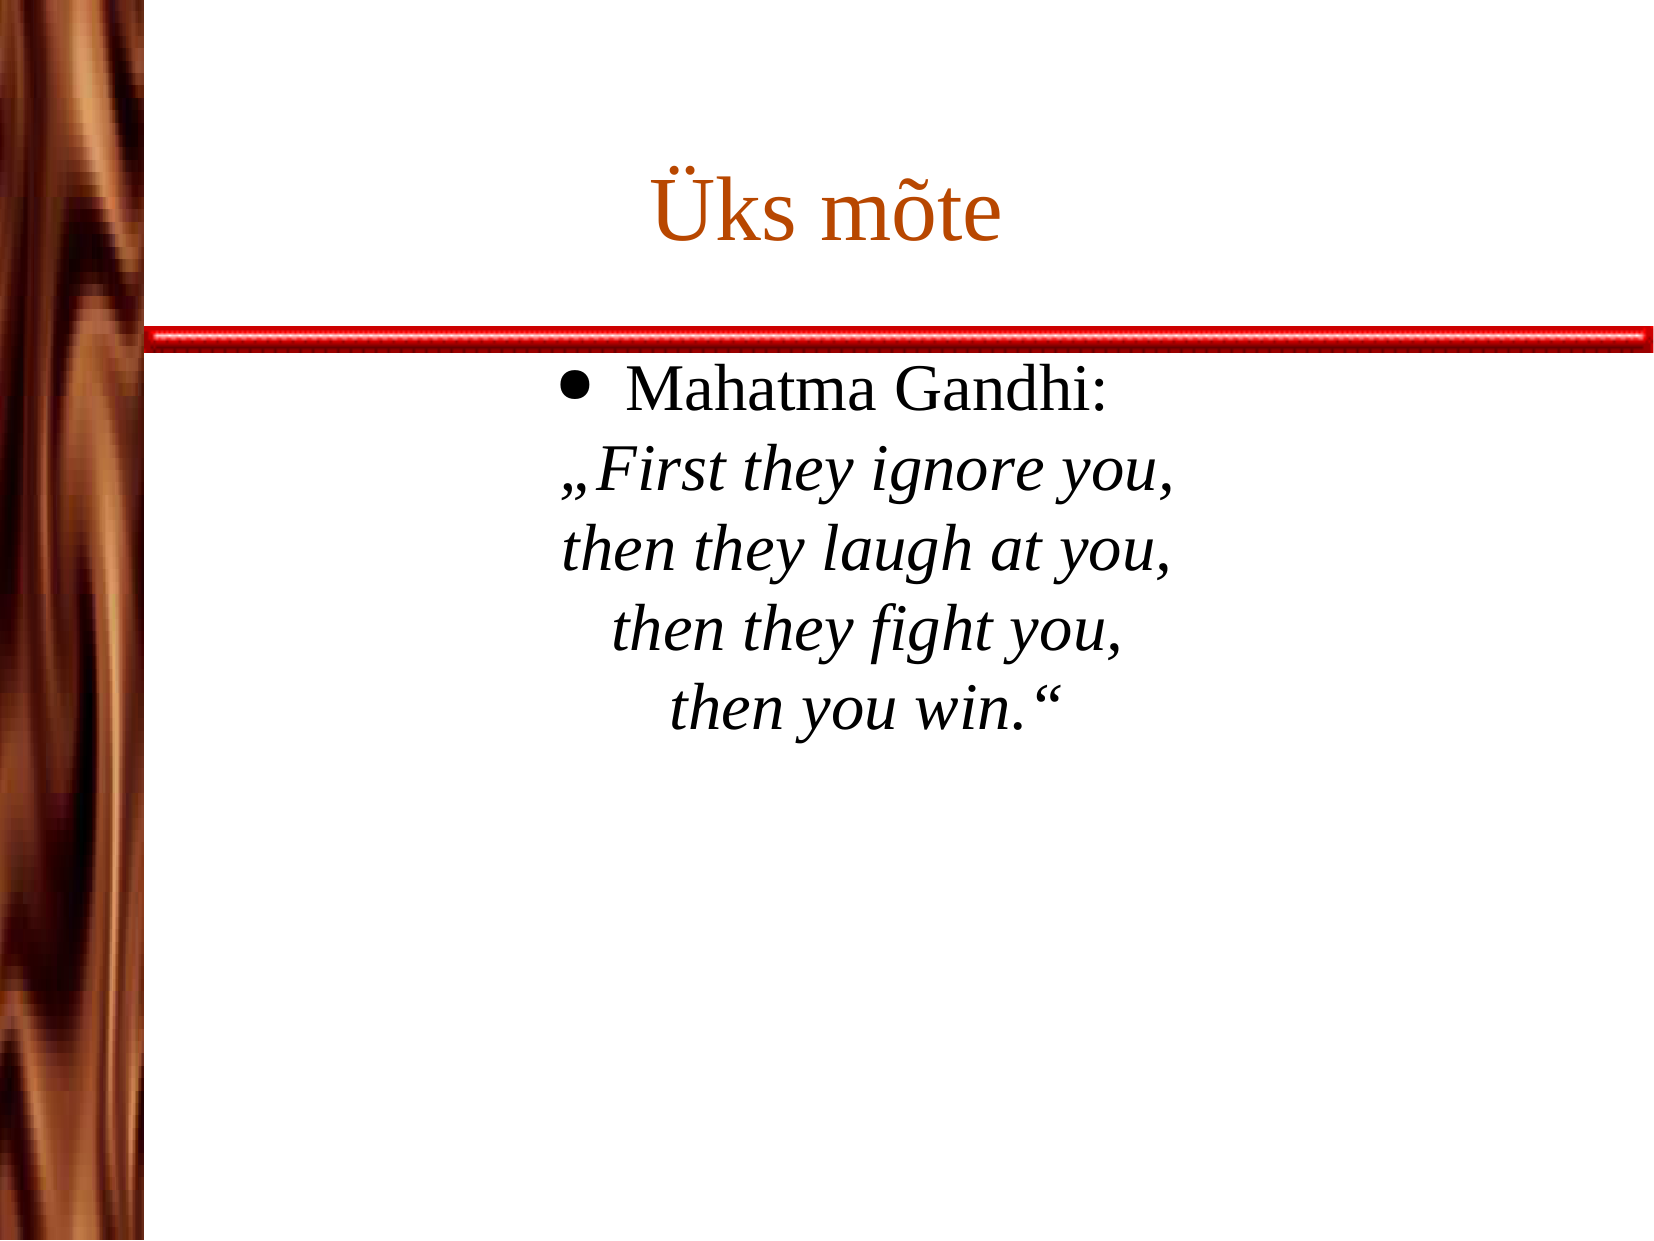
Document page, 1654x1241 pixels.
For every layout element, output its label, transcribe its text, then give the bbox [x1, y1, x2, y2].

picture [0, 0, 1654, 1240]
list Mahatma Gandhi: „First they ignore you, then they laugh at you, then they fight you, then you win.“ [121, 344, 1533, 1126]
title Üks mõte [121, 98, 1533, 314]
